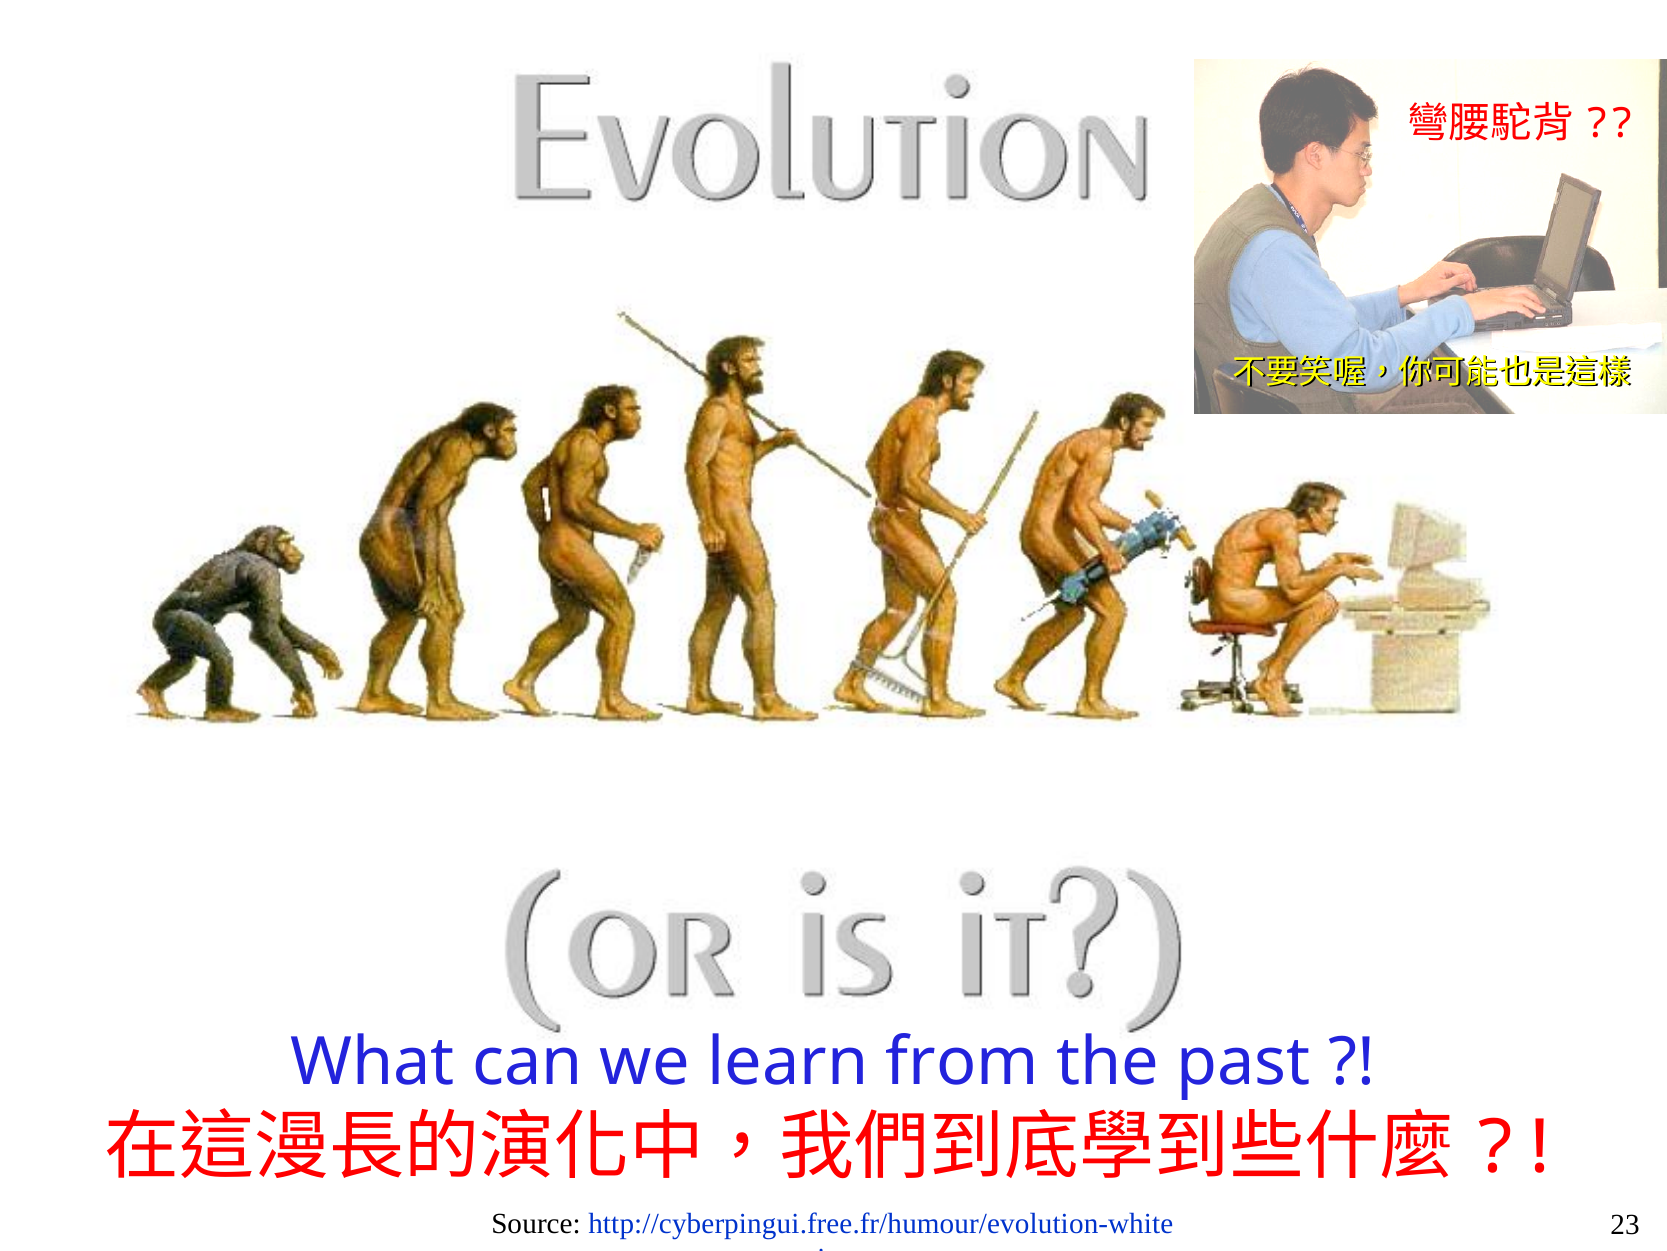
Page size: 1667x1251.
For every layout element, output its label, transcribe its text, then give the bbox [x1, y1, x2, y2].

text_box What can we learn from the past ?! 在這漫長的演化中，我們到底學到些什麼?! [0, 1010, 1667, 1196]
text_box Source: http://cyberpingui.free.fr/humour/evolution-white.jpg [454, 1196, 1211, 1247]
picture [17, 2, 1667, 1010]
text_box 彎腰駝背?? [1387, 88, 1654, 154]
text_box 不要笑喔，你可能也是這樣 [1204, 342, 1660, 398]
